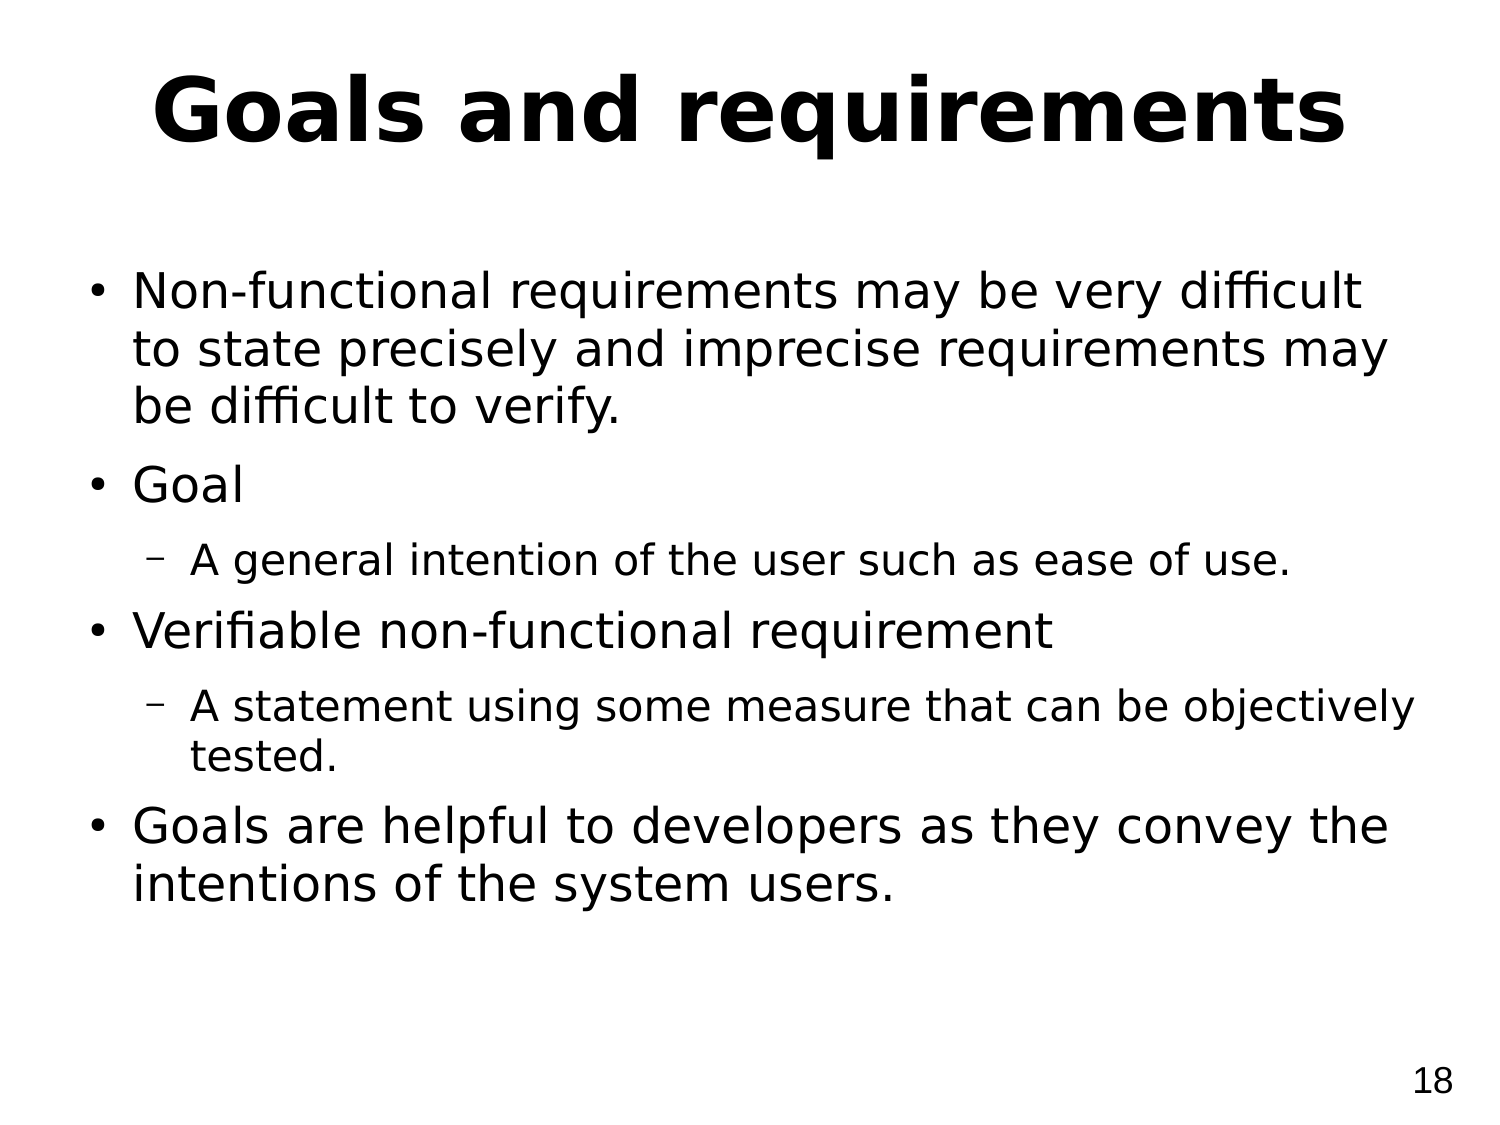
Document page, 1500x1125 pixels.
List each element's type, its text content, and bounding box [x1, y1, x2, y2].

list Non-functional requirements may be very difficult to state precisely and imprecise requirements may be difficult to verify. Goal A general intention of the user such as ease of use. Verifiable non-functional requirement A statement using some measure that can be objectively tested. Goals are helpful to developers as they convey the intentions of the system users. [75, 263, 1425, 916]
title Goals and requirements [75, 44, 1425, 177]
